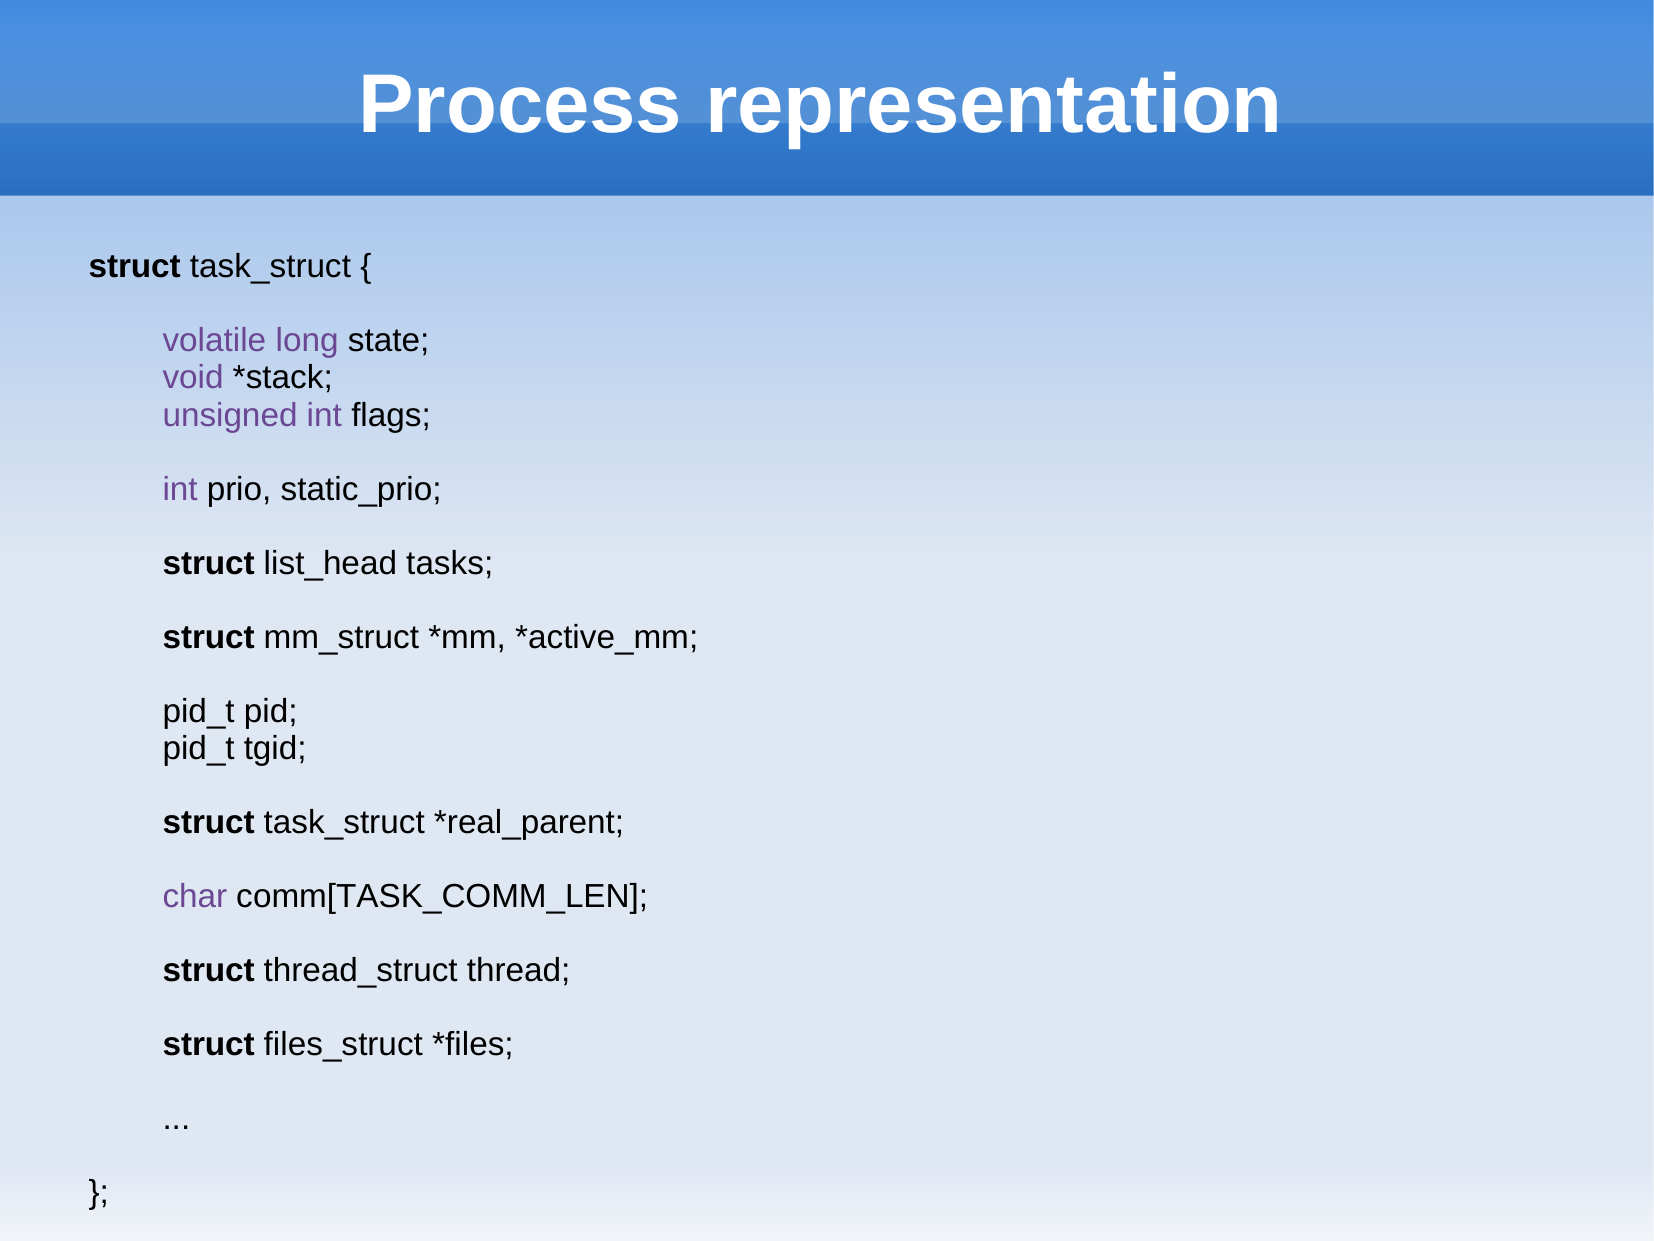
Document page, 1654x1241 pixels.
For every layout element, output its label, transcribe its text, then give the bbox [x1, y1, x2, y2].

title Process representation [76, 0, 1565, 208]
subtitle struct task_struct { volatile long state; void *stack; unsigned int flags; int prio, static_prio; struct list_head tasks; struct mm_struct *mm, *active_mm; pid_t pid; pid_t tgid; struct task_struct *real_parent; char comm[TASK_COMM_LEN]; struct thread_struct thread; struct files_struct *files; ... }; [88, 247, 1577, 1211]
picture [0, 0, 1654, 1241]
